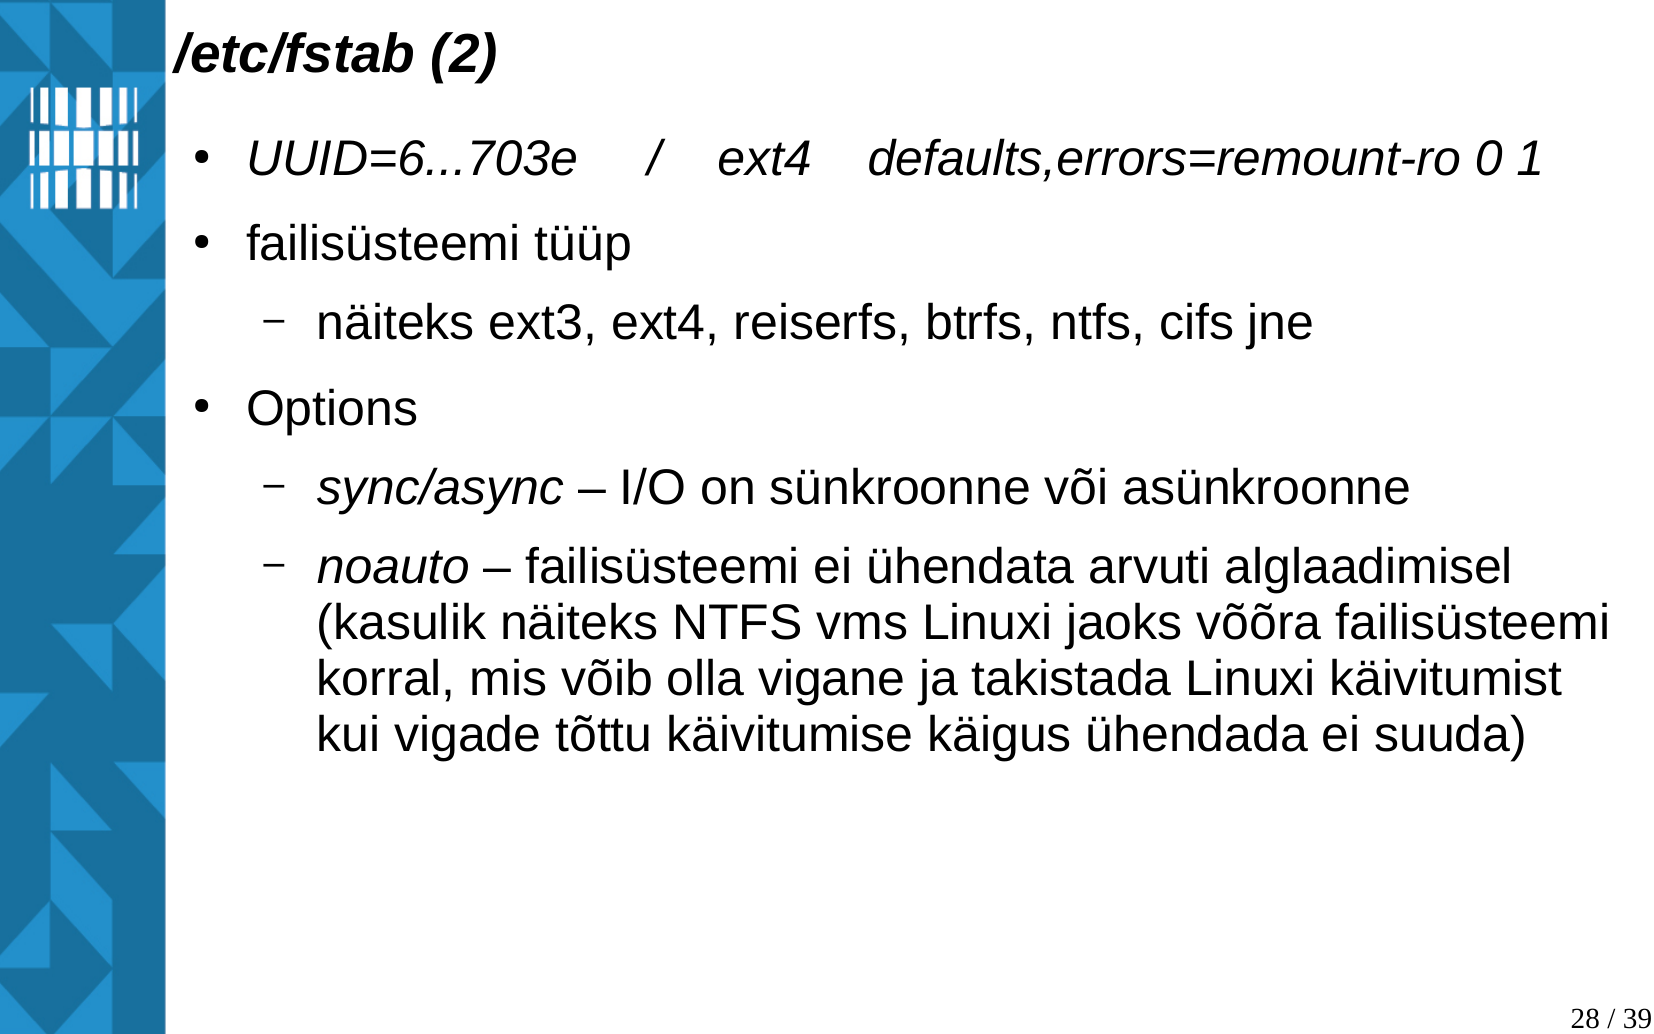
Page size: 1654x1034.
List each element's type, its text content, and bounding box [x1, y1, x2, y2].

list UUID=6...703e / ext4 defaults,errors=remount-ro 0 1 failisüsteemi tüüp näiteks ext3, ext4, reiserfs, btrfs, ntfs, cifs jne Options sync/async – I/O on sünkroonne või asünkroonne noauto – failisüsteemi ei ühendata arvuti alglaadimisel (kasulik näiteks NTFS vms Linuxi jaoks võõra failisüsteemi korral, mis võib olla vigane ja takistada Linuxi käivitumist kui vigade tõttu käivitumise käigus ühendada ei suuda) [175, 129, 1636, 997]
title /etc/fstab (2) [175, 1, 1577, 105]
